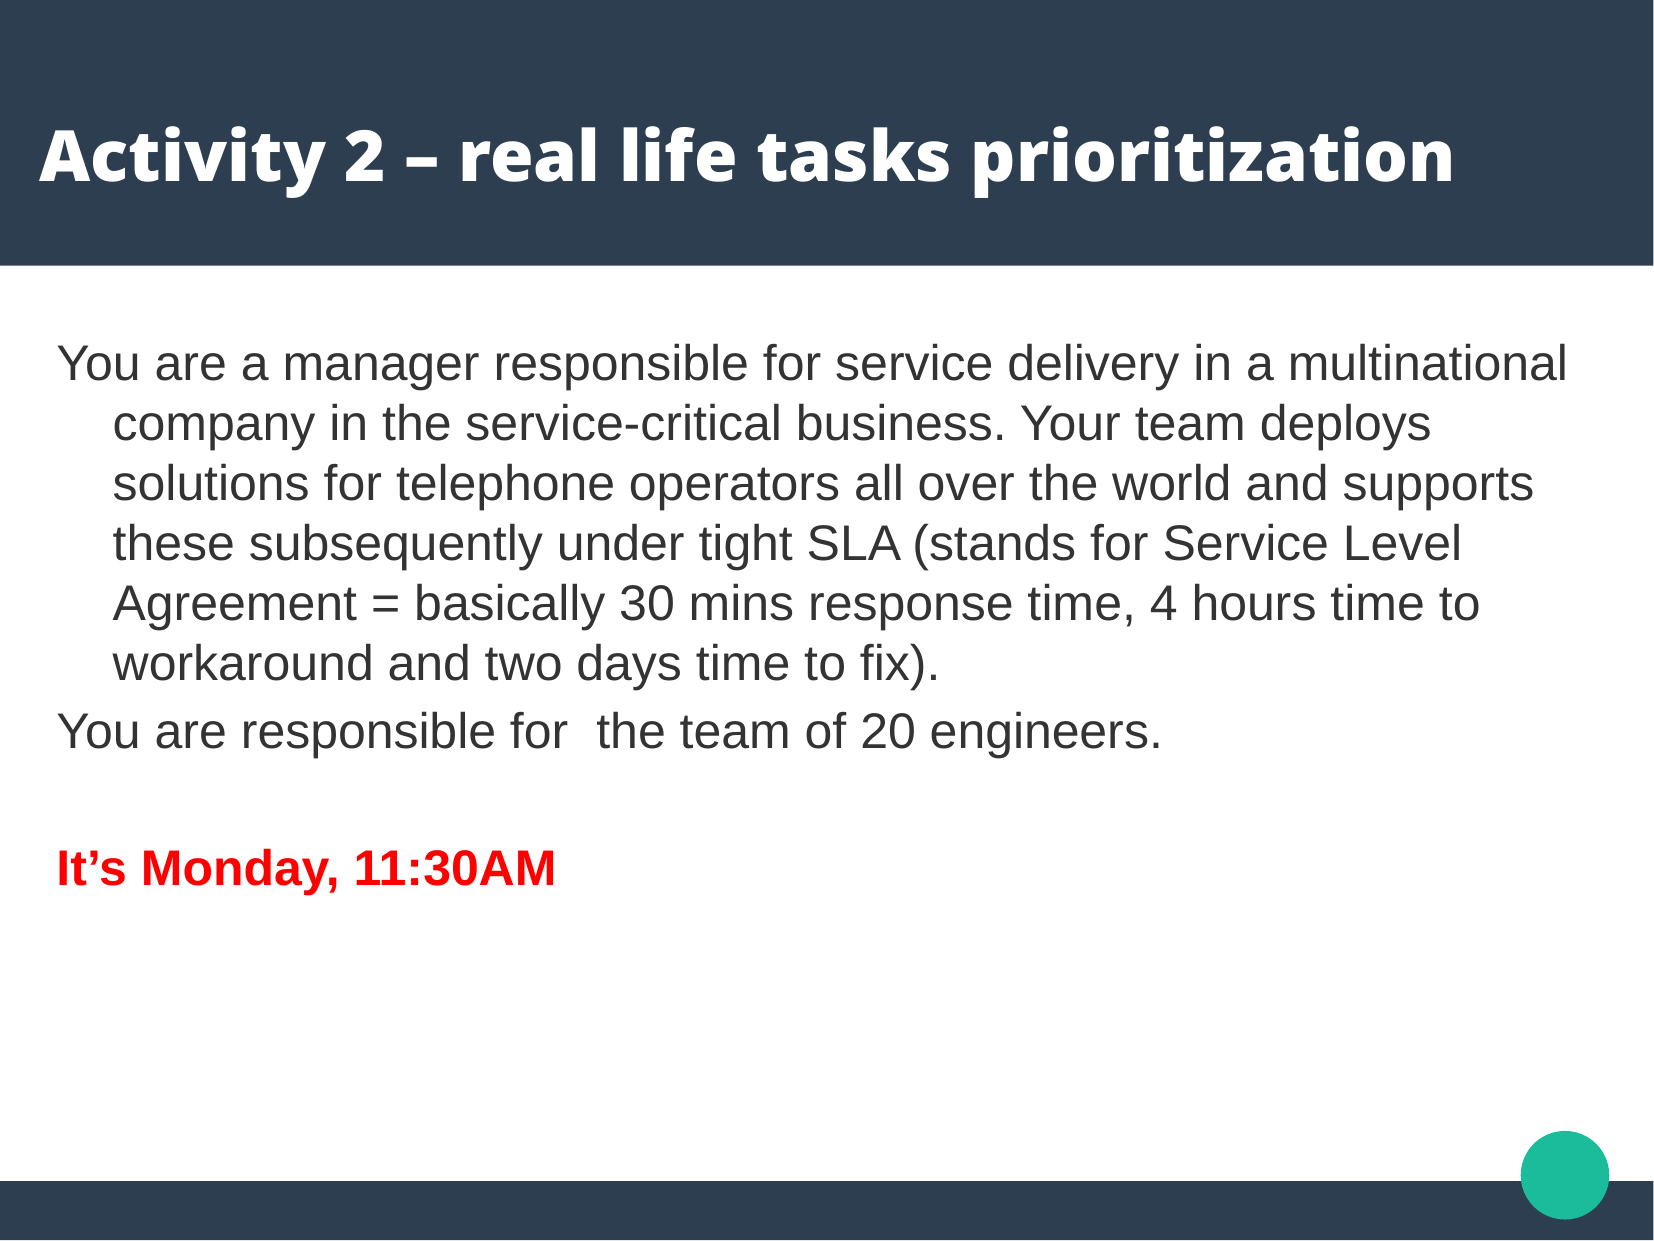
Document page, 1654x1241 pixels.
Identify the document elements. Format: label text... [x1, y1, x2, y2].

subtitle [691, 476, 705, 484]
subtitle [236, 476, 250, 497]
subtitle [484, 477, 497, 497]
text_box You are a manager responsible for service delivery in a multinational company in the service-critical business. Your team deploys solutions for telephone operators all over the world and supports these subsequently under tight SLA (stands for Service Level Agreement = basically 30 mins response time, 4 hours time to workaround and two days time to fix). You are responsible for the team of 20 engineers. It’s Monday, 11:30AM [41, 254, 1595, 475]
subtitle [1117, 475, 1127, 495]
subtitle [1431, 477, 1444, 497]
title Activity 2 – real life tasks prioritization [39, 71, 1576, 237]
subtitle [1077, 476, 1091, 484]
subtitle [1307, 476, 1320, 497]
subtitle [416, 476, 430, 484]
subtitle [184, 475, 196, 497]
subtitle [344, 476, 358, 497]
subtitle [1252, 487, 1264, 497]
subtitle [1155, 476, 1169, 497]
subtitle [59, 475, 1595, 1152]
subtitle [1403, 477, 1416, 497]
subtitle [538, 476, 552, 497]
subtitle [777, 476, 791, 497]
subtitle [1457, 476, 1471, 497]
subtitle [735, 487, 747, 497]
subtitle [635, 476, 649, 497]
subtitle [924, 476, 938, 497]
subtitle [861, 487, 873, 497]
subtitle [951, 475, 964, 496]
subtitle [1375, 475, 1387, 497]
subtitle [977, 476, 991, 484]
subtitle [1210, 476, 1223, 497]
subtitle [144, 476, 158, 497]
subtitle [594, 476, 608, 484]
subtitle [455, 476, 469, 484]
subtitle [664, 477, 677, 497]
subtitle [1133, 475, 1143, 495]
